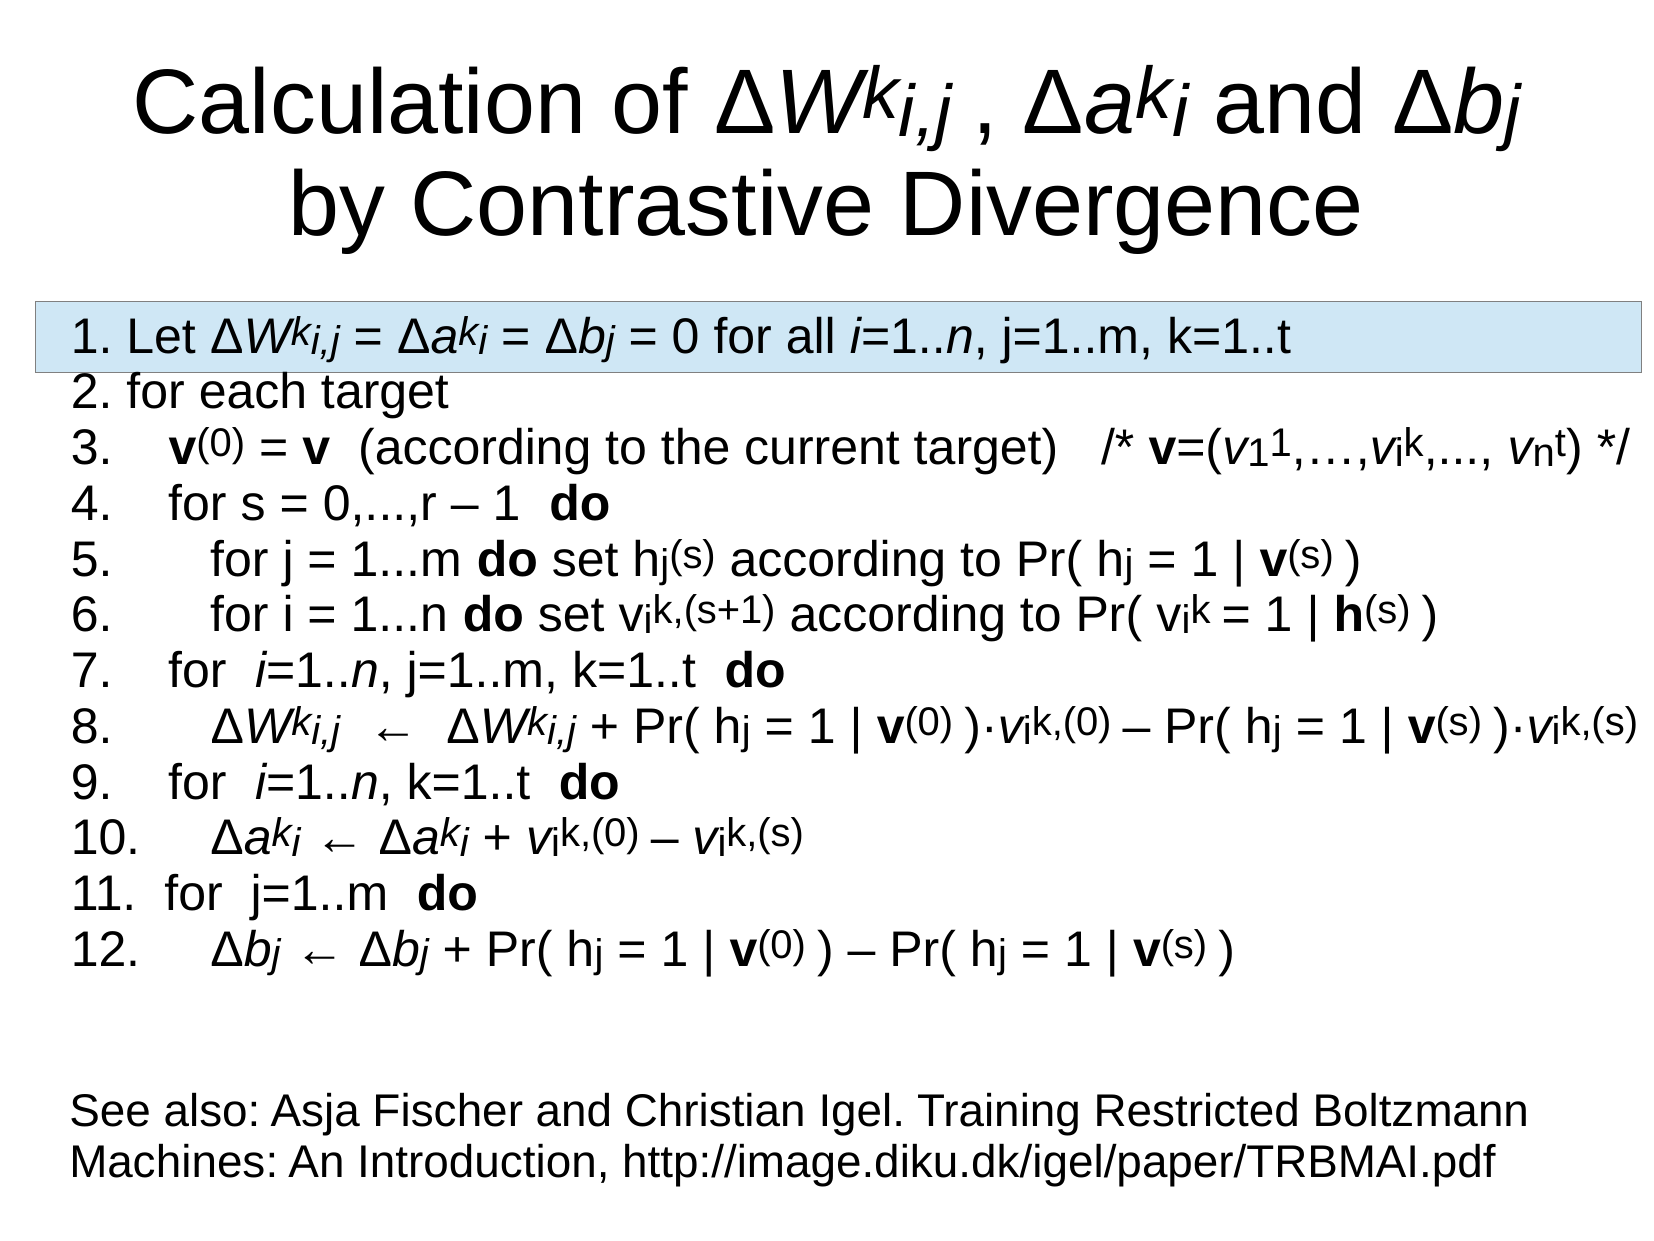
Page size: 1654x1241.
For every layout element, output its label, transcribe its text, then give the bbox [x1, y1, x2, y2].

list 1. Let ΔWki,j = Δaki = Δbj = 0 for all i=1..n, j=1..m, k=1..t 2. for each target 3. v(0) = v (according to the current target) /* v=(v11,…,vik,..., vnt) */ 4. for s = 0,...,r – 1 do 5. for j = 1...m do set hj(s) according to Pr( hj = 1 | v(s) ) 6. for i = 1...n do set vik,(s+1) according to Pr( vik = 1 | h(s) ) 7. for i=1..n, j=1..m, k=1..t do 8. ΔWki,j ← ΔWki,j + Pr( hj = 1 | v(0) )·vik,(0) – Pr( hj = 1 | v(s) )·vik,(s) 9. for i=1..n, k=1..t do 10. Δaki ← Δaki + vik,(0) – vik,(s) 11. for j=1..m do 12. Δbj ← Δbj + Pr( hj = 1 | v(0) ) – Pr( hj = 1 | v(s) ) [0, 307, 1642, 1063]
text_box [35, 301, 1642, 307]
text_box See also: Asja Fischer and Christian Igel. Training Restricted Boltzmann Machines: An Introduction, http://image.diku.dk/igel/paper/TRBMAI.pdf [54, 1077, 1554, 1195]
title Calculation of ΔWki,j , Δaki and Δbj by Contrastive Divergence [82, 42, 1571, 264]
